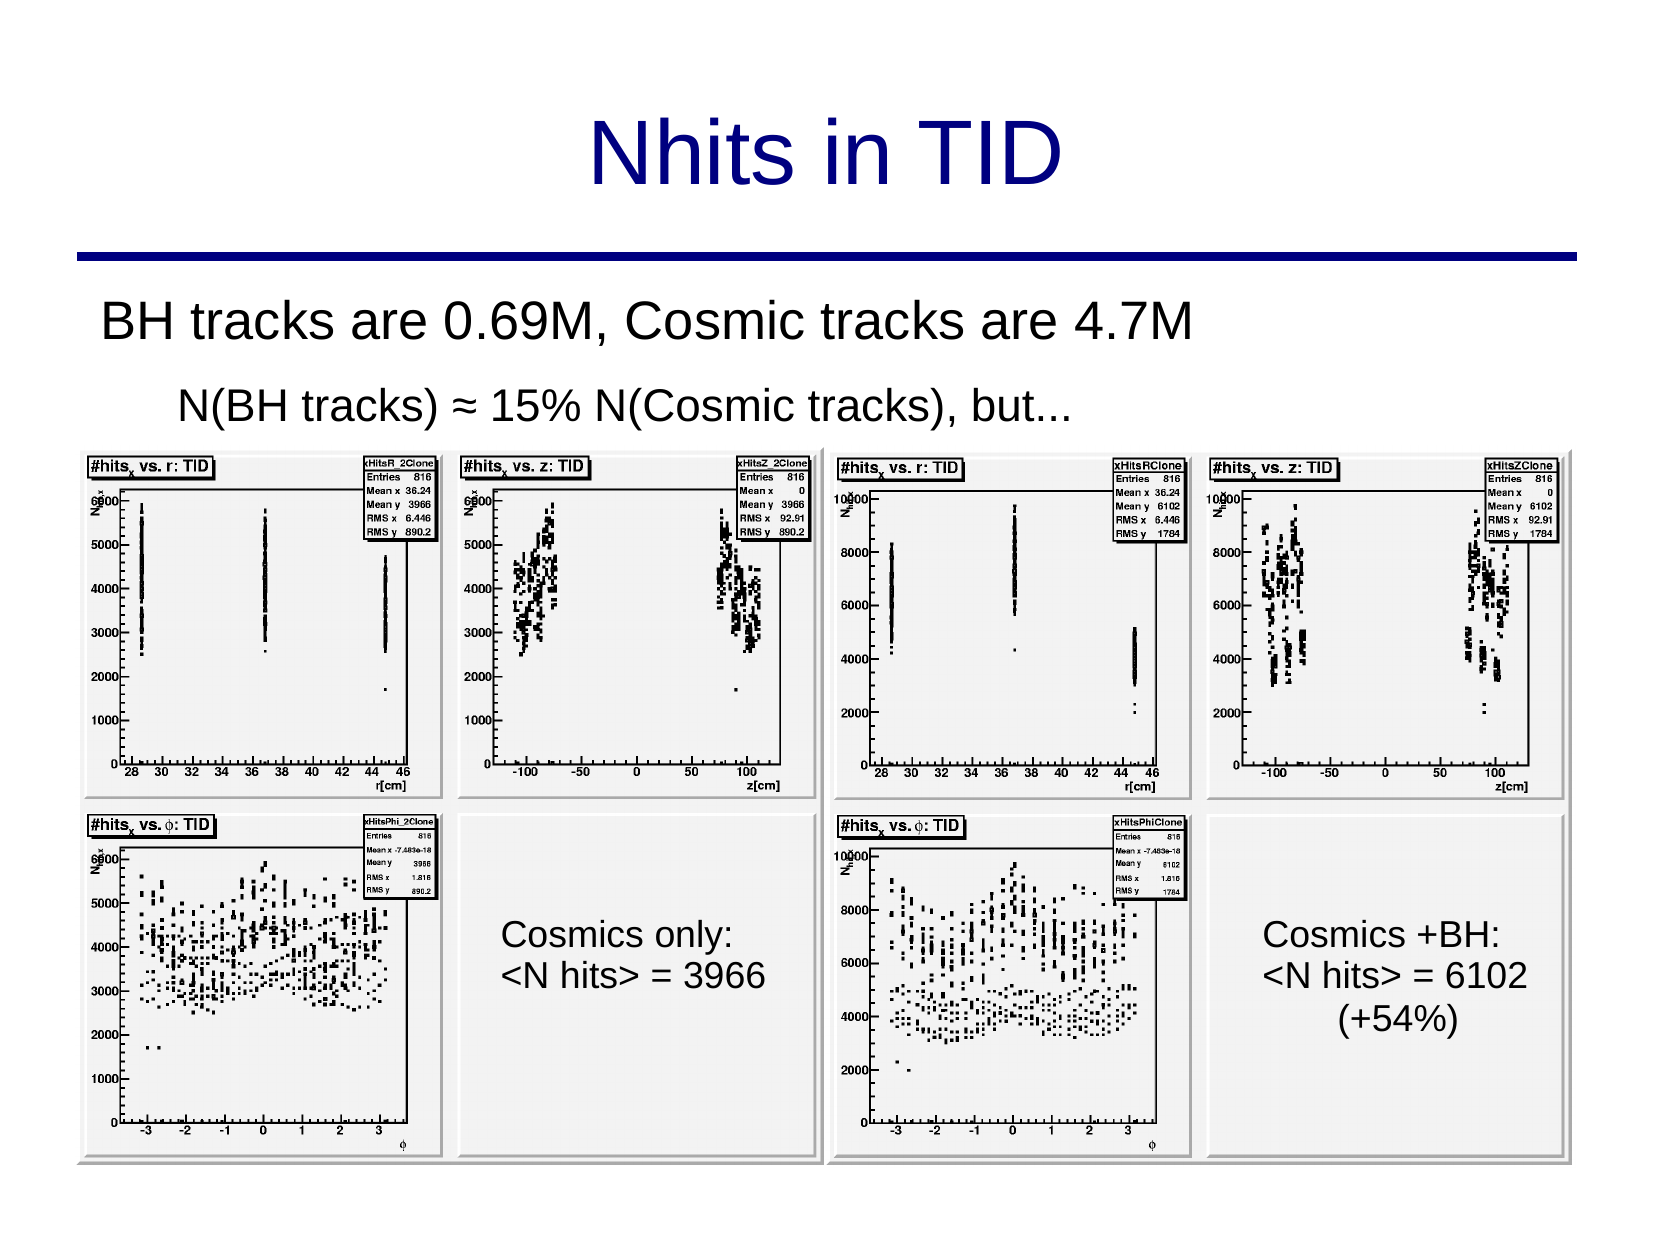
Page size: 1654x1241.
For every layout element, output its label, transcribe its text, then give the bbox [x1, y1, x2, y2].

list BH tracks are 0.69M, Cosmic tracks are 4.7M N(BH tracks) ≈ 15% N(Cosmic tracks), but... [82, 290, 1571, 445]
text_box Cosmics only: <N hits> = 3966 [485, 905, 782, 1005]
picture [75, 445, 1576, 1168]
text_box Cosmics +BH: <N hits> = 6102 (+54%) [1247, 905, 1544, 1047]
title Nhits in TID [82, 56, 1571, 250]
